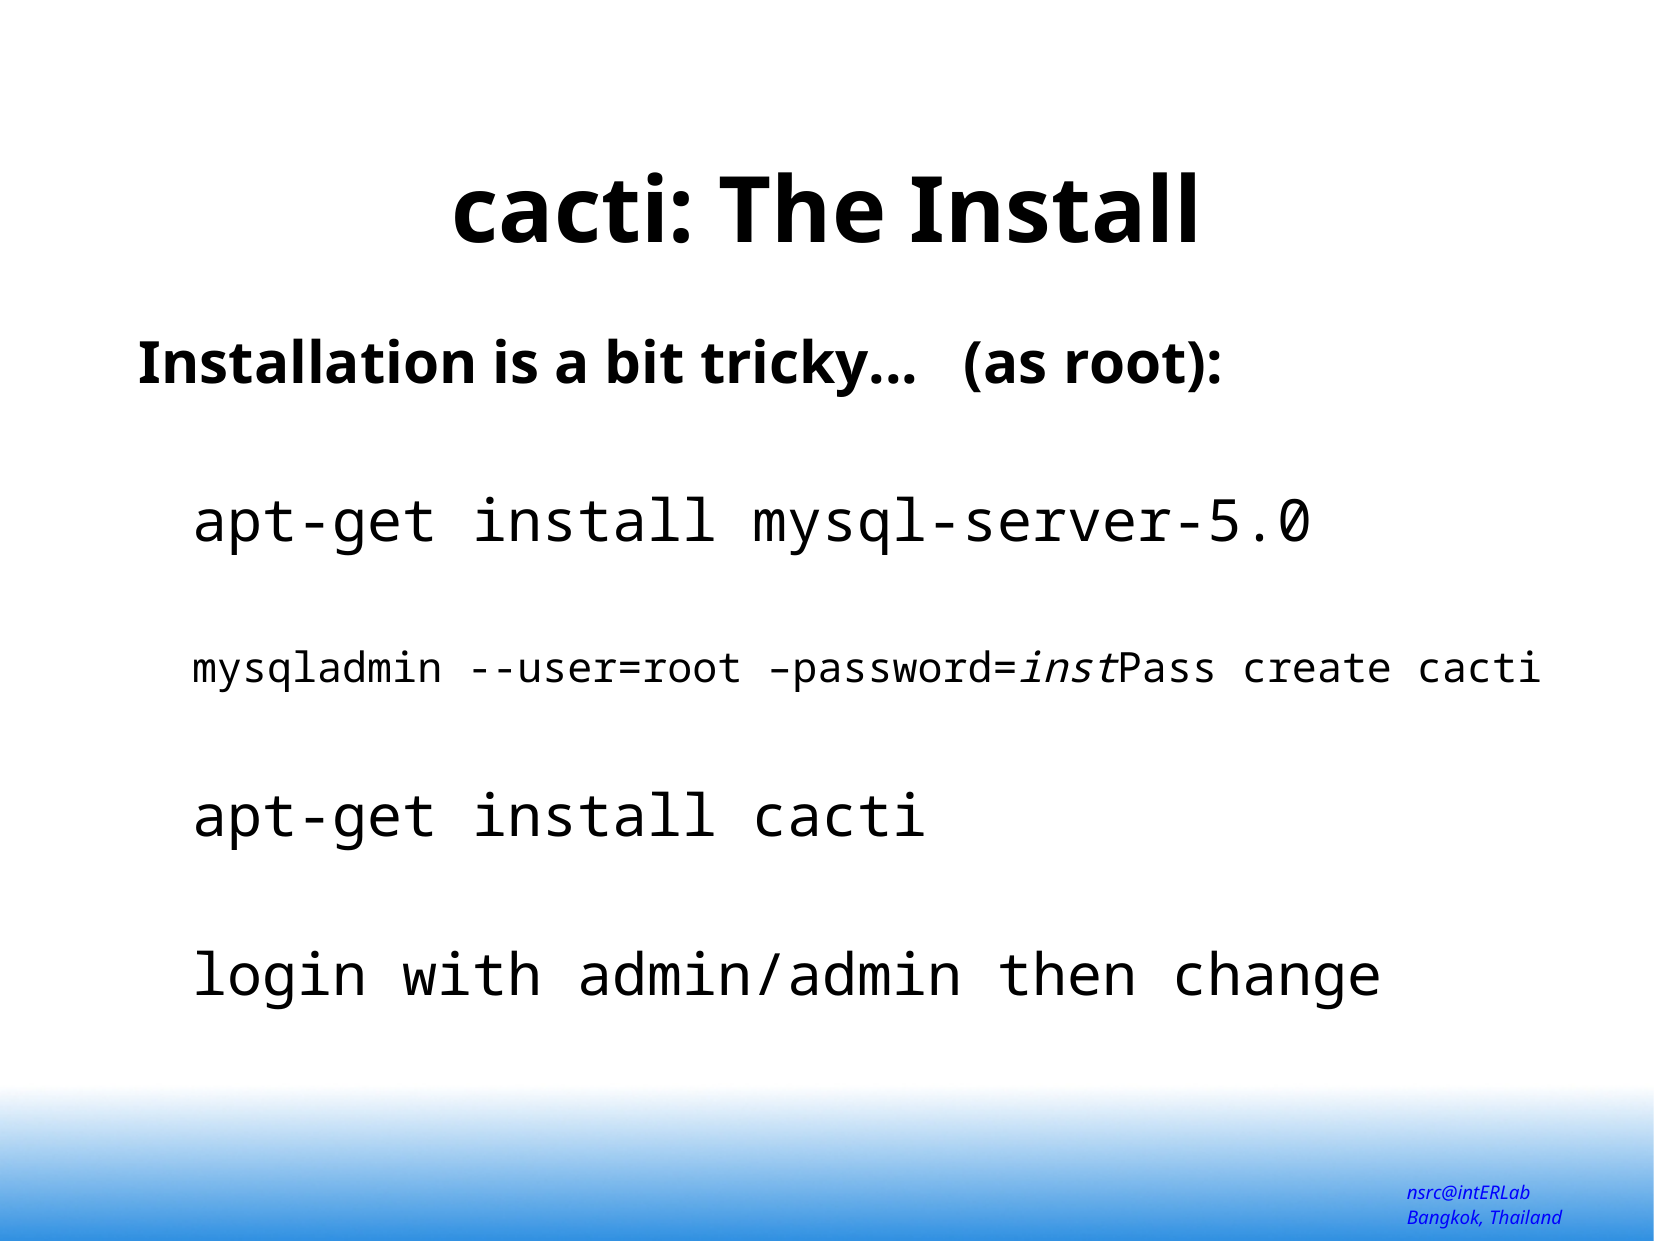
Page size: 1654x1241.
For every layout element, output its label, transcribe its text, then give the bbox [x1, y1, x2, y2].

list Installation is a bit tricky... (as root): apt-get install mysql-server-5.0 mysqladmin --user=root –password=instPass create cacti apt-get install cacti login with admin/admin then change [121, 321, 1559, 1111]
title cacti: The Install [121, 102, 1534, 311]
picture [0, 1083, 1654, 1241]
